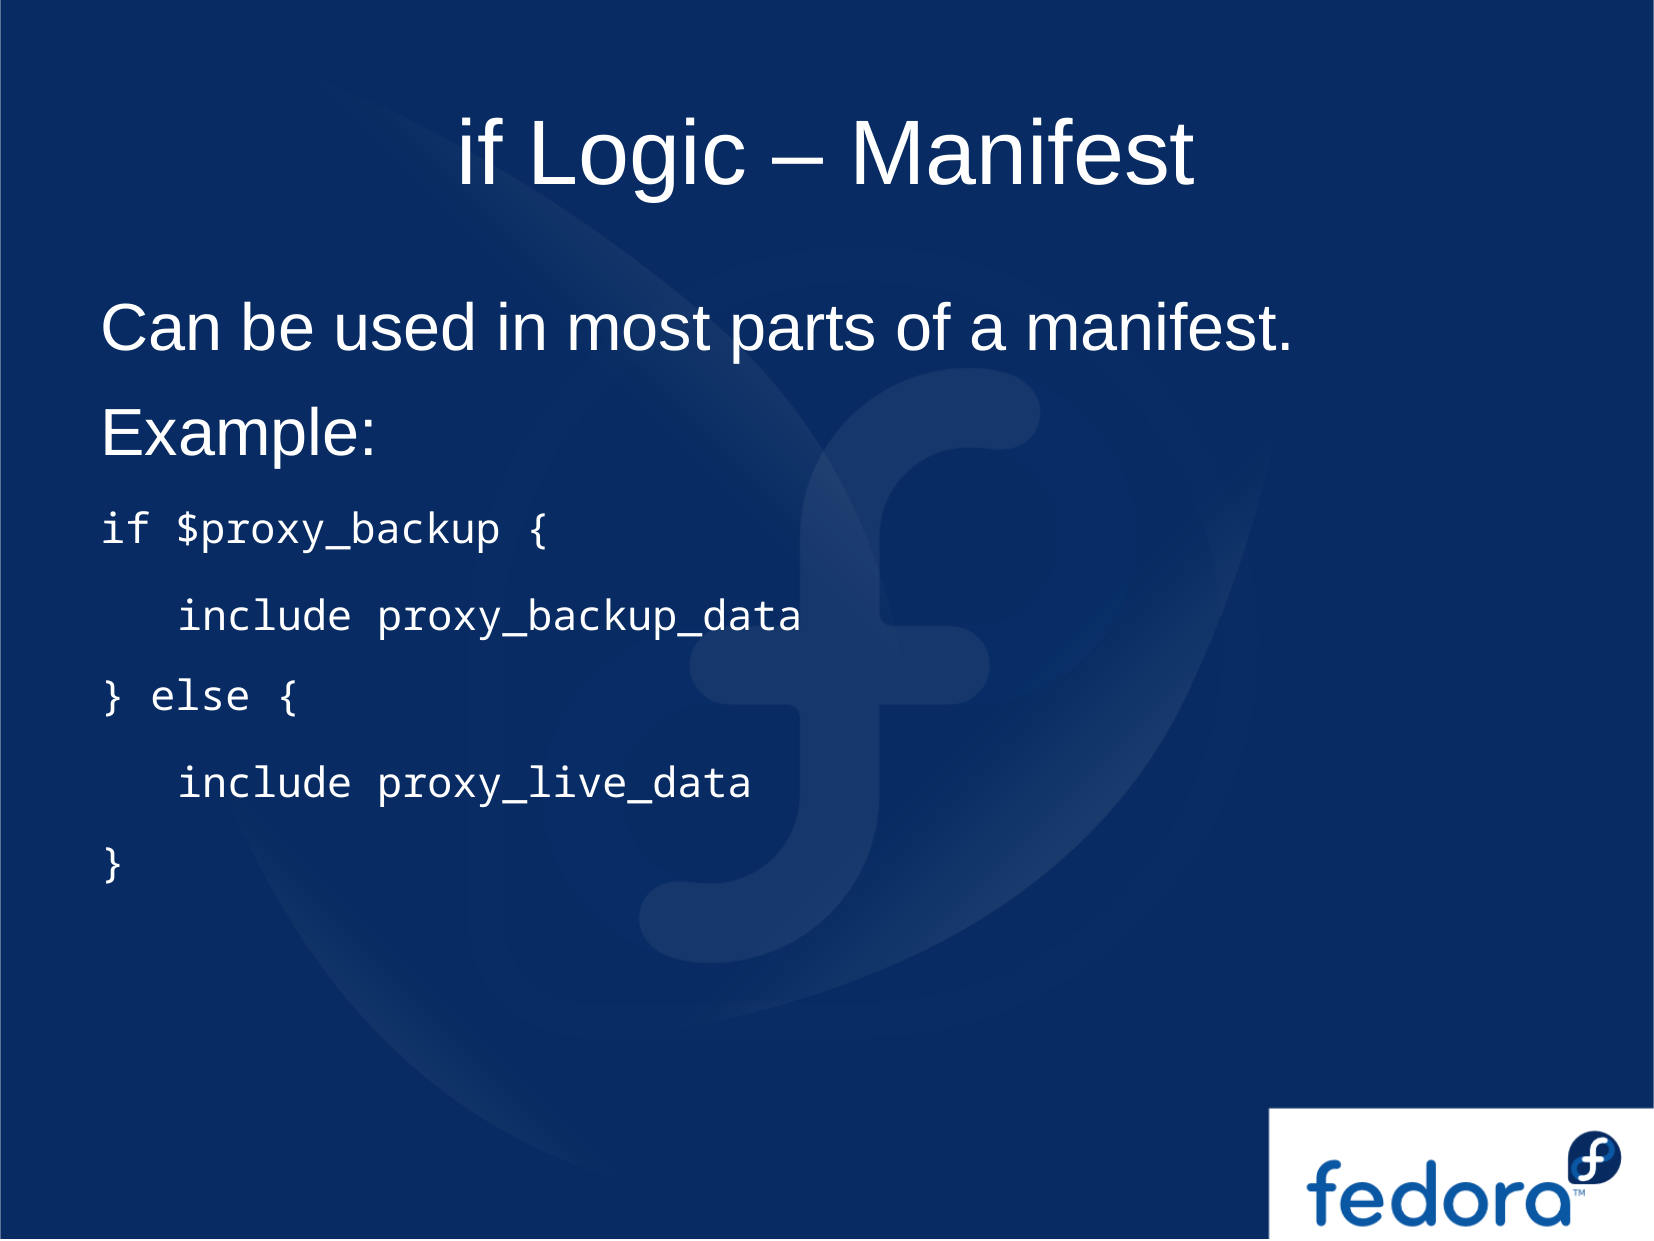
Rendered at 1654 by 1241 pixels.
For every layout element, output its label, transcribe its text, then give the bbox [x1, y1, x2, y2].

title if Logic – Manifest [82, 56, 1571, 250]
picture [0, 0, 1654, 1239]
list Can be used in most parts of a manifest. Example: if $proxy_backup { include proxy_backup_data } else { include proxy_live_data } [82, 290, 1571, 1094]
